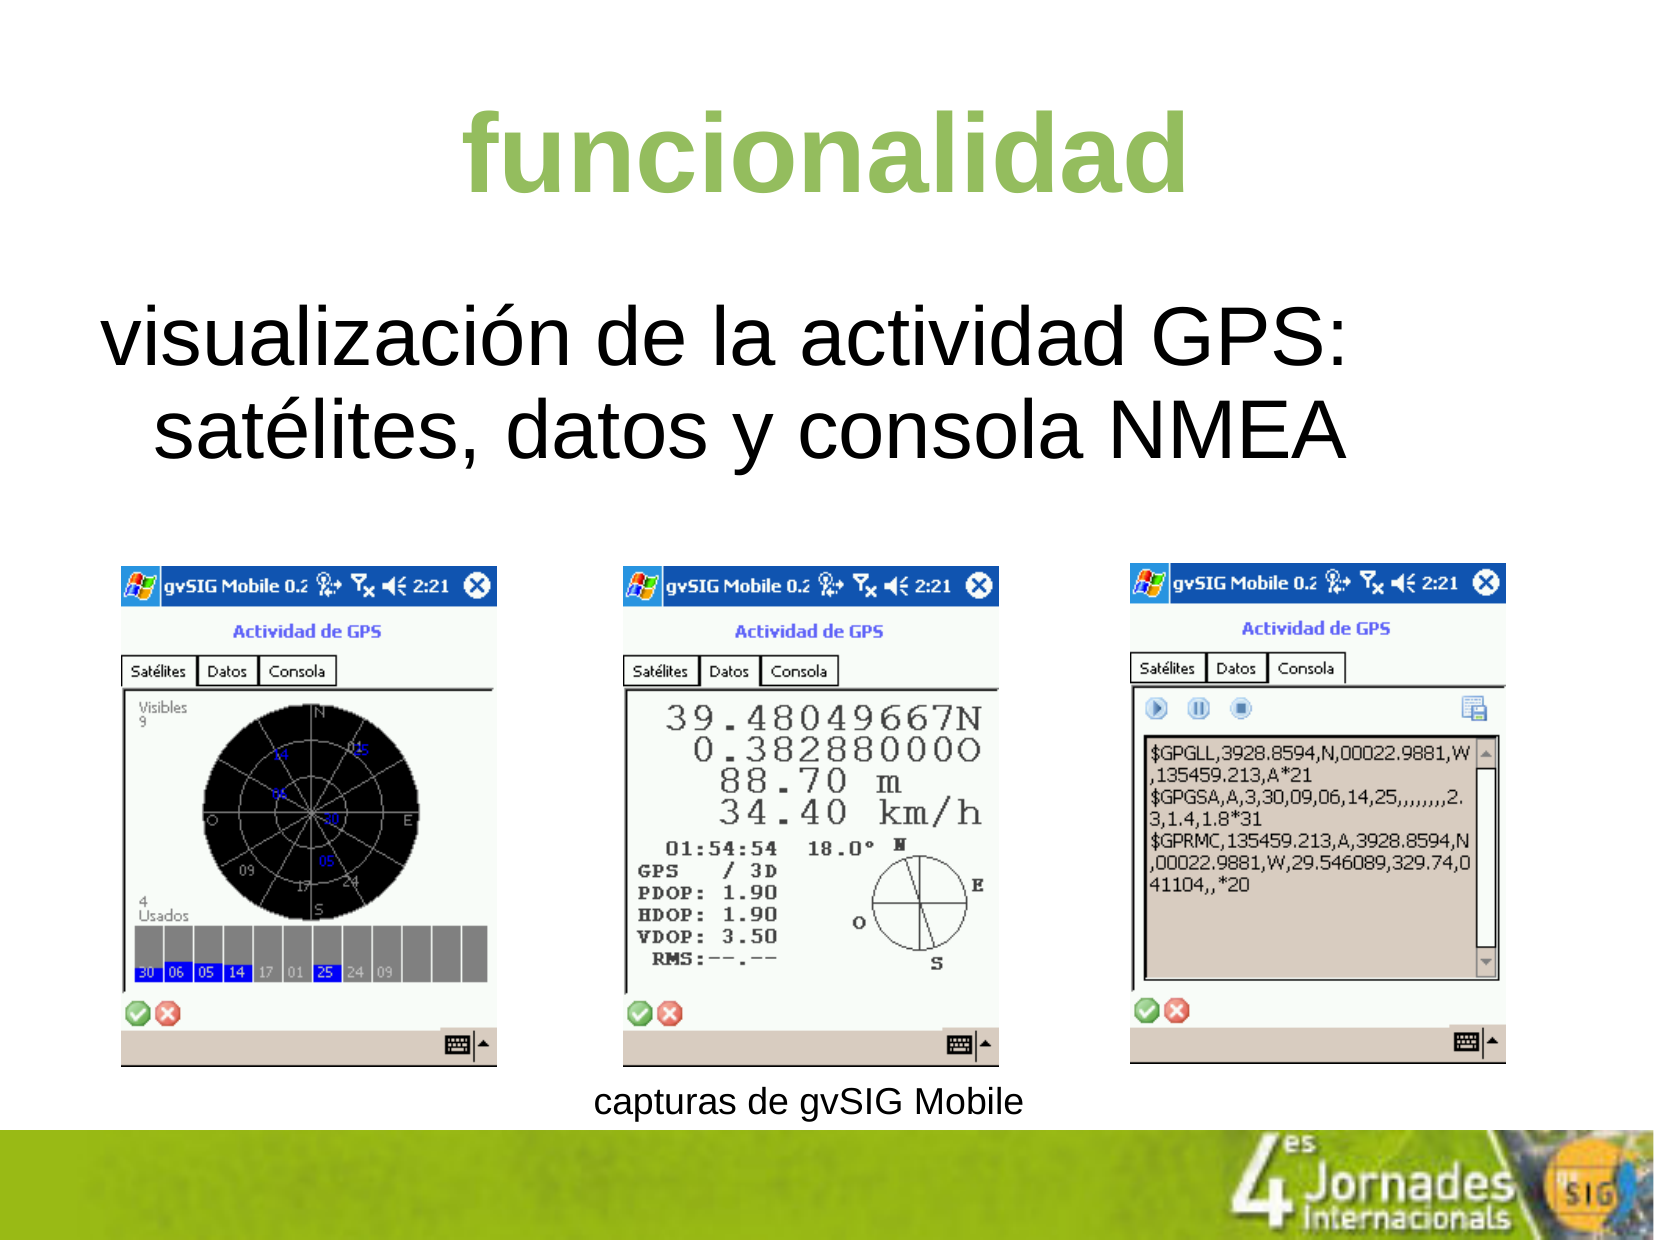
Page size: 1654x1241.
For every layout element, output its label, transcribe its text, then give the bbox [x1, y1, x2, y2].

picture [1130, 563, 1506, 1064]
picture [121, 566, 497, 1067]
text_box capturas de gvSIG Mobile [578, 1073, 1040, 1144]
picture [623, 566, 999, 1067]
list visualización de la actividad GPS: satélites, datos y consola NMEA [82, 290, 1571, 1094]
picture [0, 1130, 1654, 1240]
title funcionalidad [82, 49, 1571, 257]
